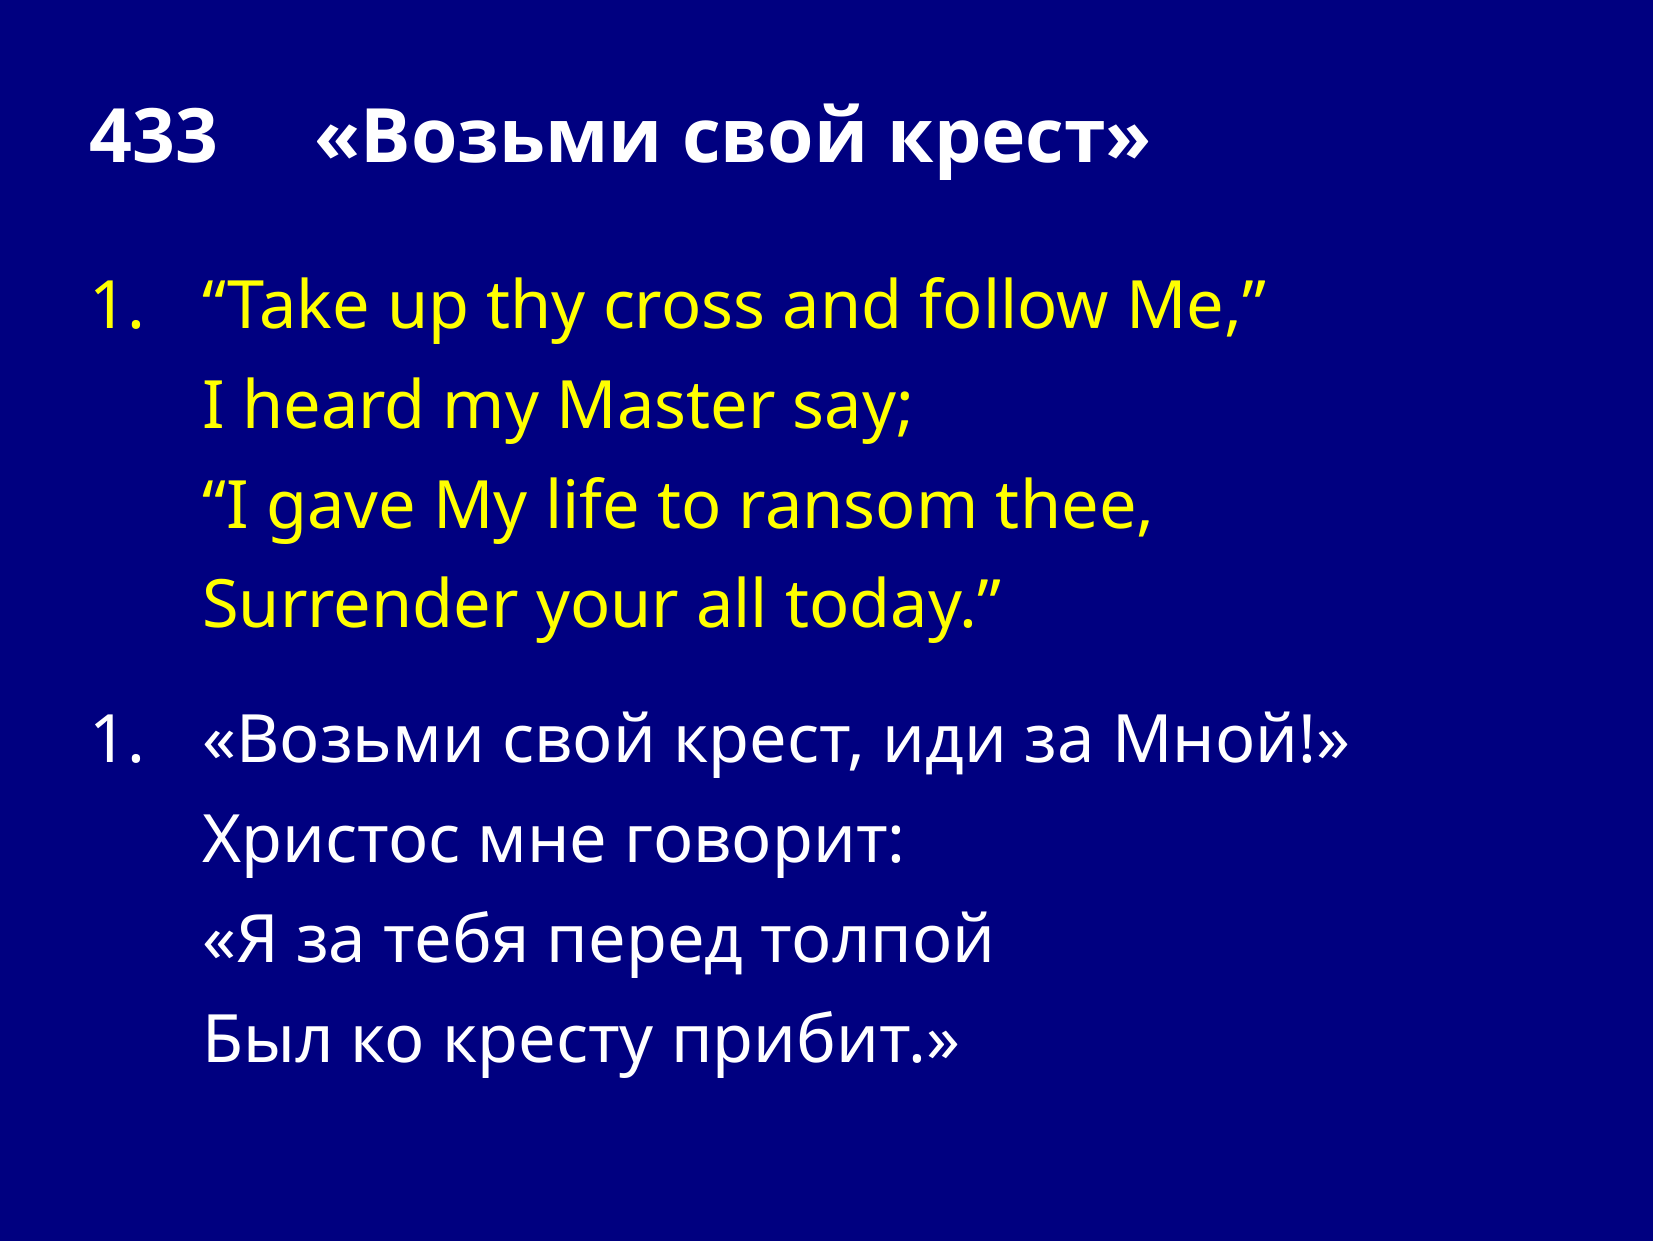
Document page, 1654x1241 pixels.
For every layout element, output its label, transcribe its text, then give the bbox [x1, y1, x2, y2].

text_box 433 «Возьми свой крест» [75, 75, 1576, 188]
text_box 1. «Возьми свой крест, иди за Мной!» Христос мне говорит: «Я за тебя перед толпой Был ко кресту прибит.» [75, 675, 1576, 1163]
text_box 1. “Take up thy cross and follow Me,” I heard my Master say; “I gave My life to ransom thee, Surrender your all today.” [75, 188, 1576, 638]
